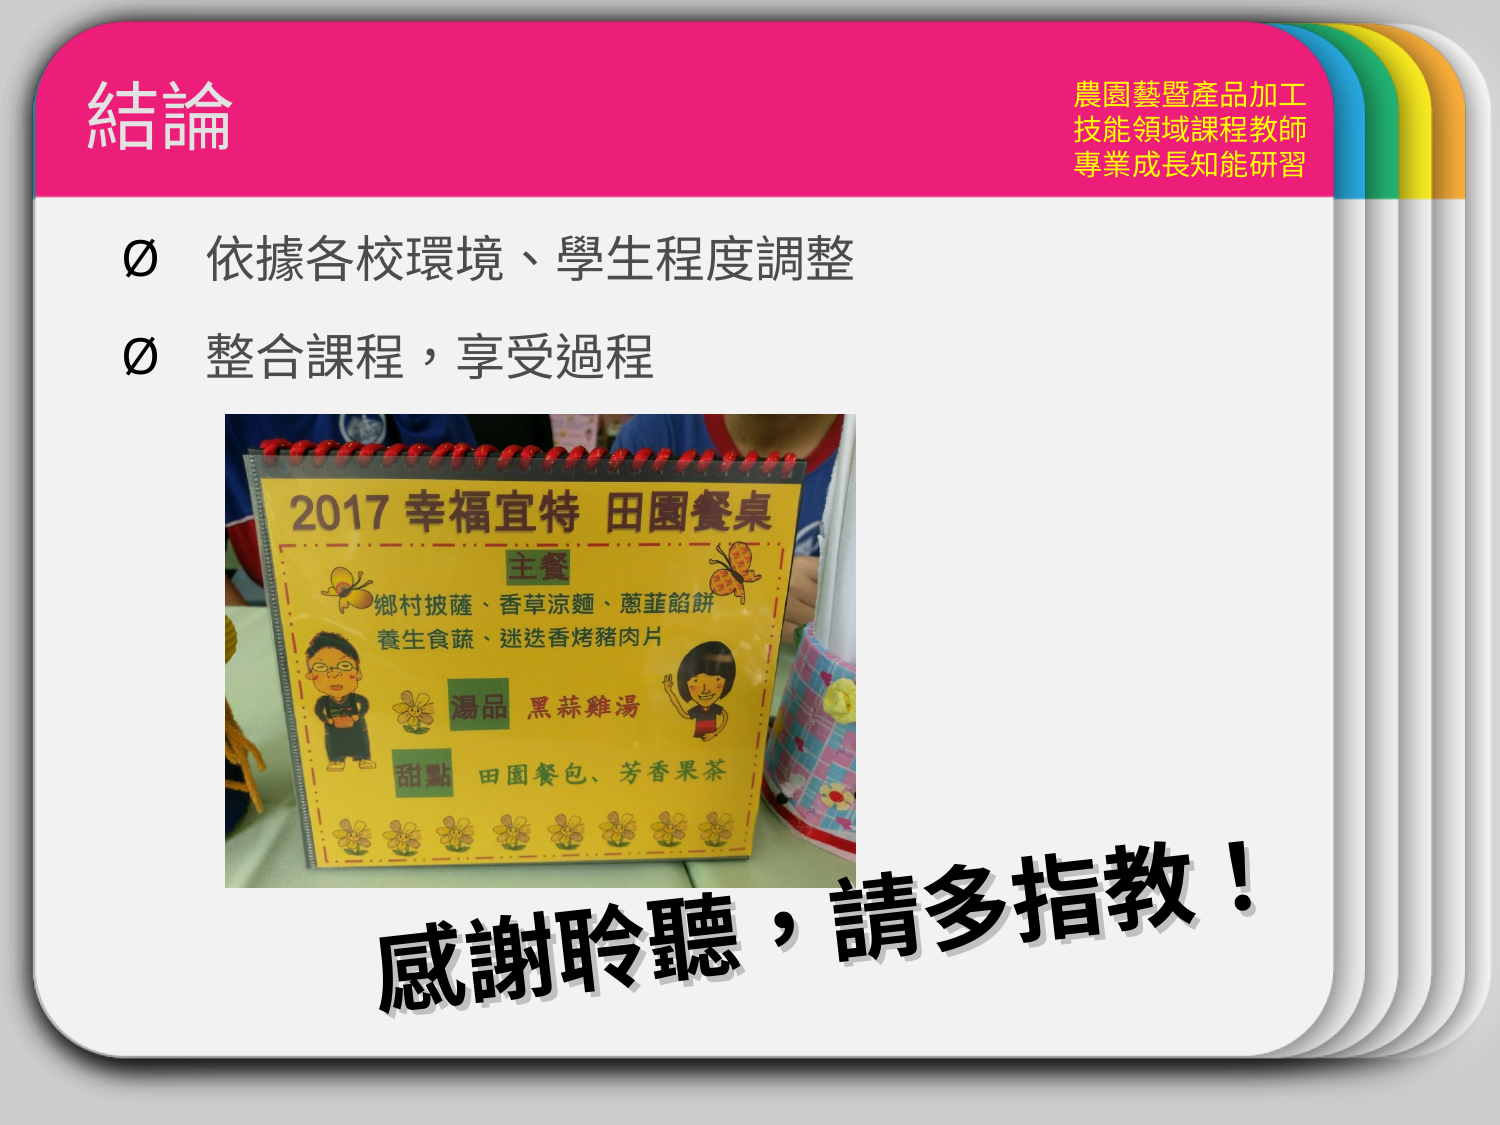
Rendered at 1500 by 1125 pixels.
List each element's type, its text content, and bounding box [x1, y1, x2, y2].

text_box 結論 [70, 62, 1010, 169]
text_box 依據各校環境、學生程度調整 整合課程，享受過程 [106, 219, 1176, 395]
text_box 感謝聆聽，請多指教！ [342, 802, 1318, 1037]
text_box 農園藝暨產品加工技能領域課程教師專業成長知能研習 [1058, 68, 1344, 190]
picture [0, 0, 1500, 1125]
